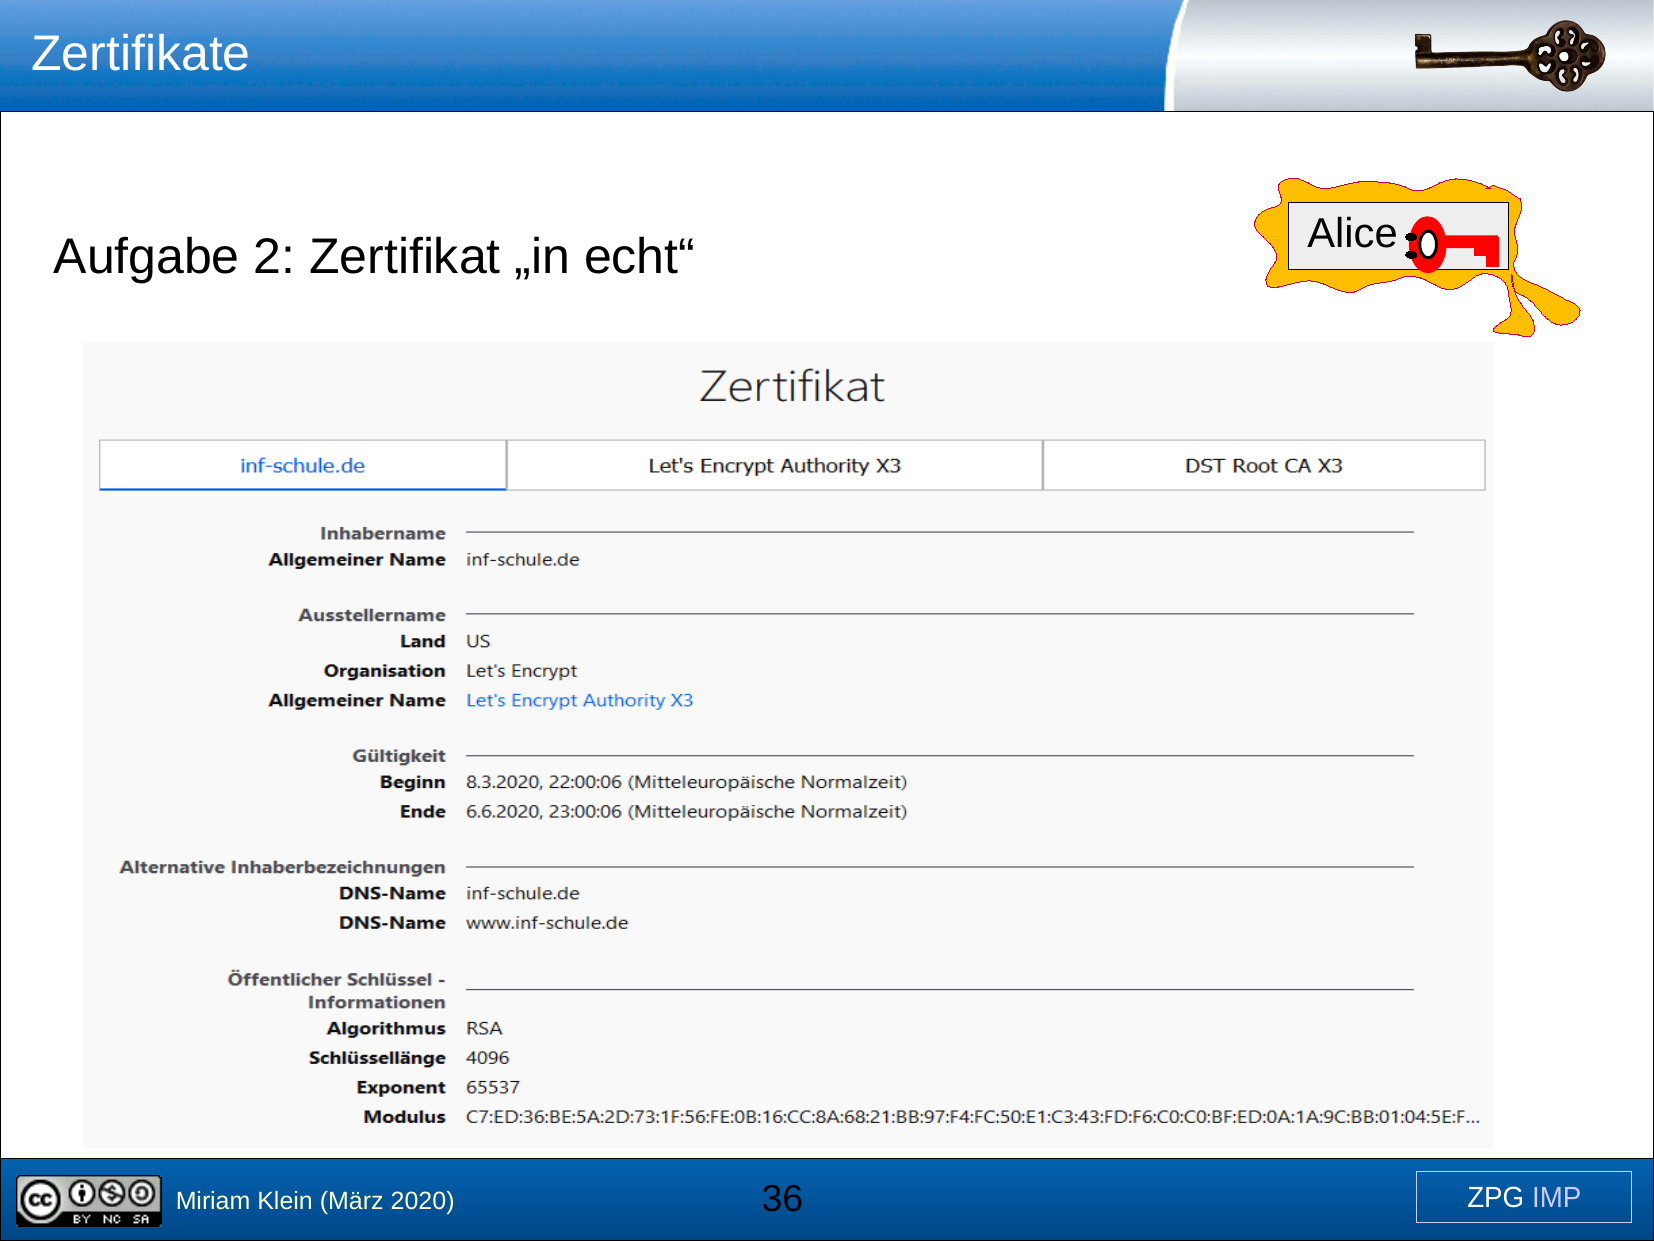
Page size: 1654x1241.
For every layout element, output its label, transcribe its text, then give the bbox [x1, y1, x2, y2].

picture [16, 1175, 162, 1227]
text_box Aufgabe 2: Zertifikat „in echt“ [53, 228, 1085, 508]
title Zertifikate [31, 18, 1151, 89]
picture [0, 0, 1654, 111]
text_box [1254, 178, 1581, 337]
picture [83, 342, 1494, 1148]
text_box Alice [1288, 202, 1509, 270]
